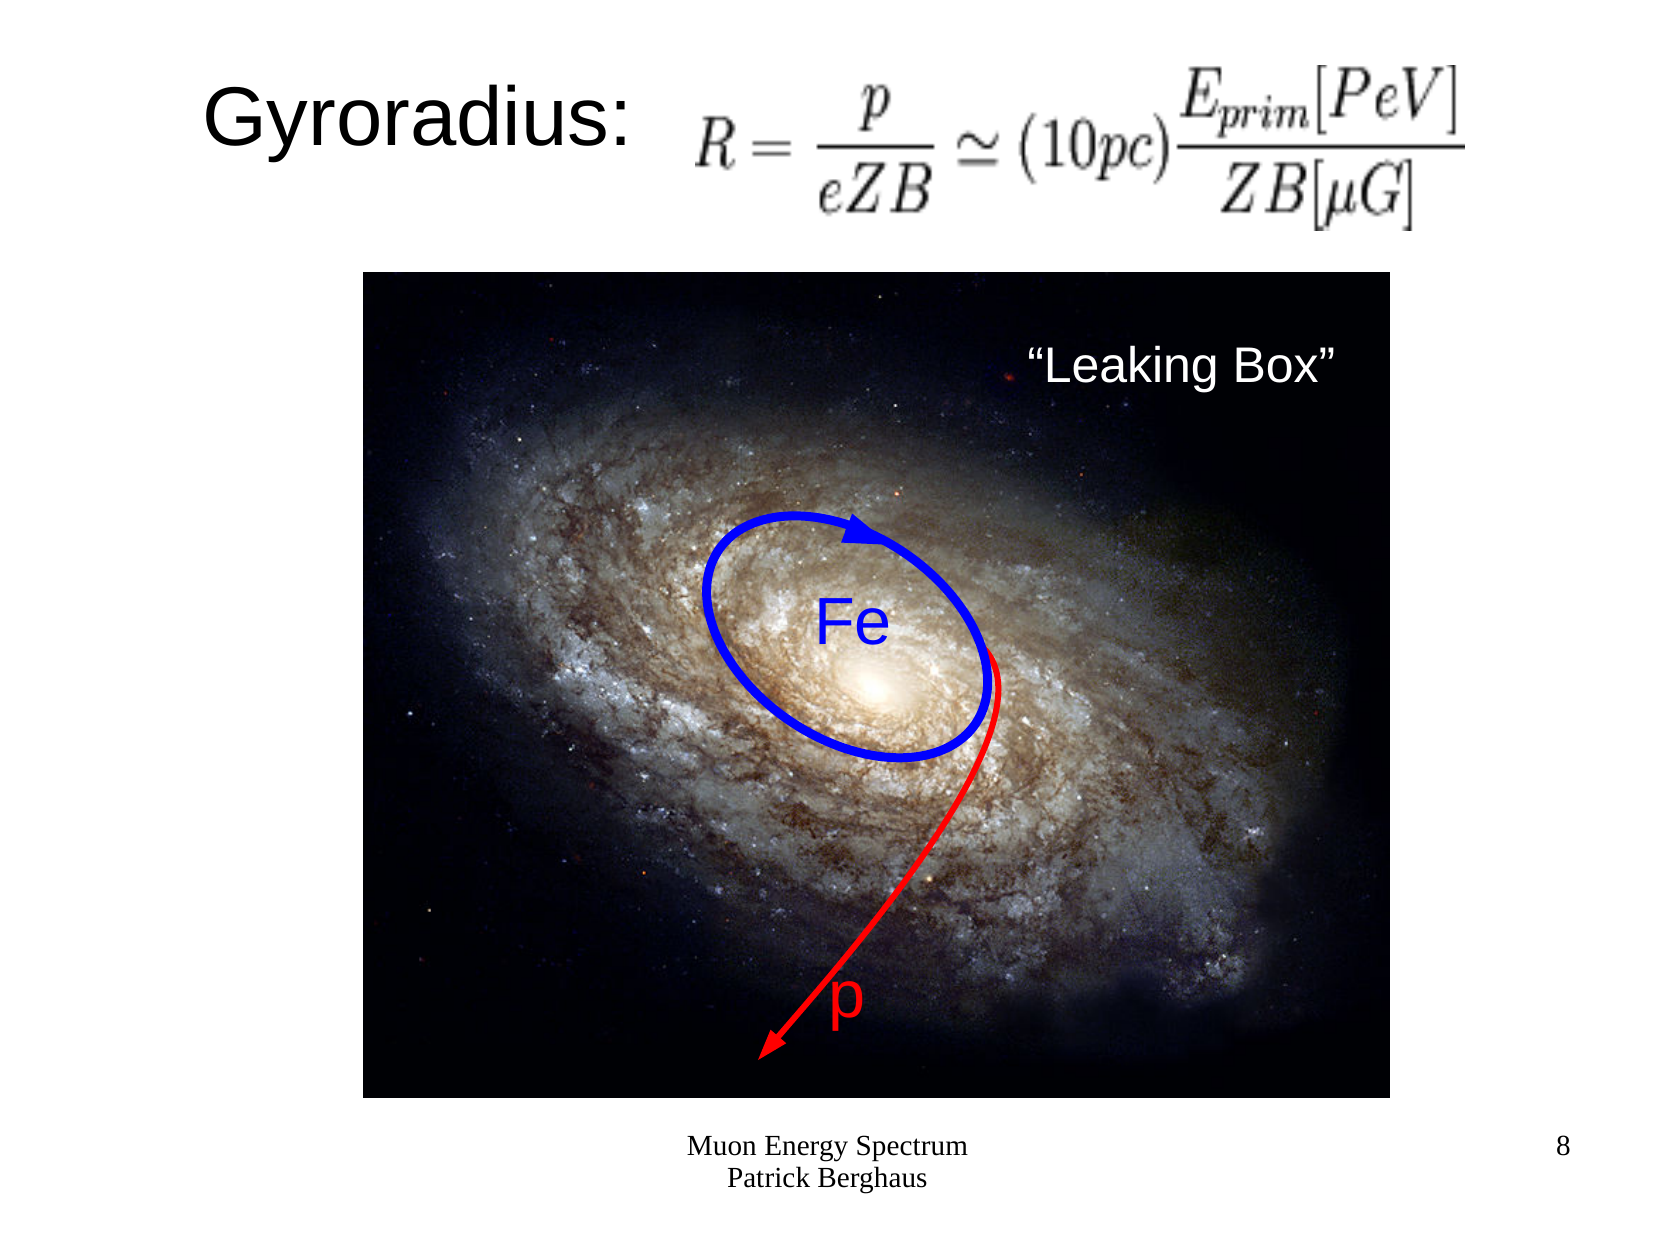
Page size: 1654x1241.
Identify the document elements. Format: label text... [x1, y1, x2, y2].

picture [363, 272, 1390, 1098]
text_box Fe [799, 576, 906, 691]
picture [695, 65, 1465, 231]
text_box “Leaking Box” [1012, 330, 1350, 420]
text_box Gyroradius: [187, 63, 648, 202]
text_box p [813, 949, 881, 1064]
